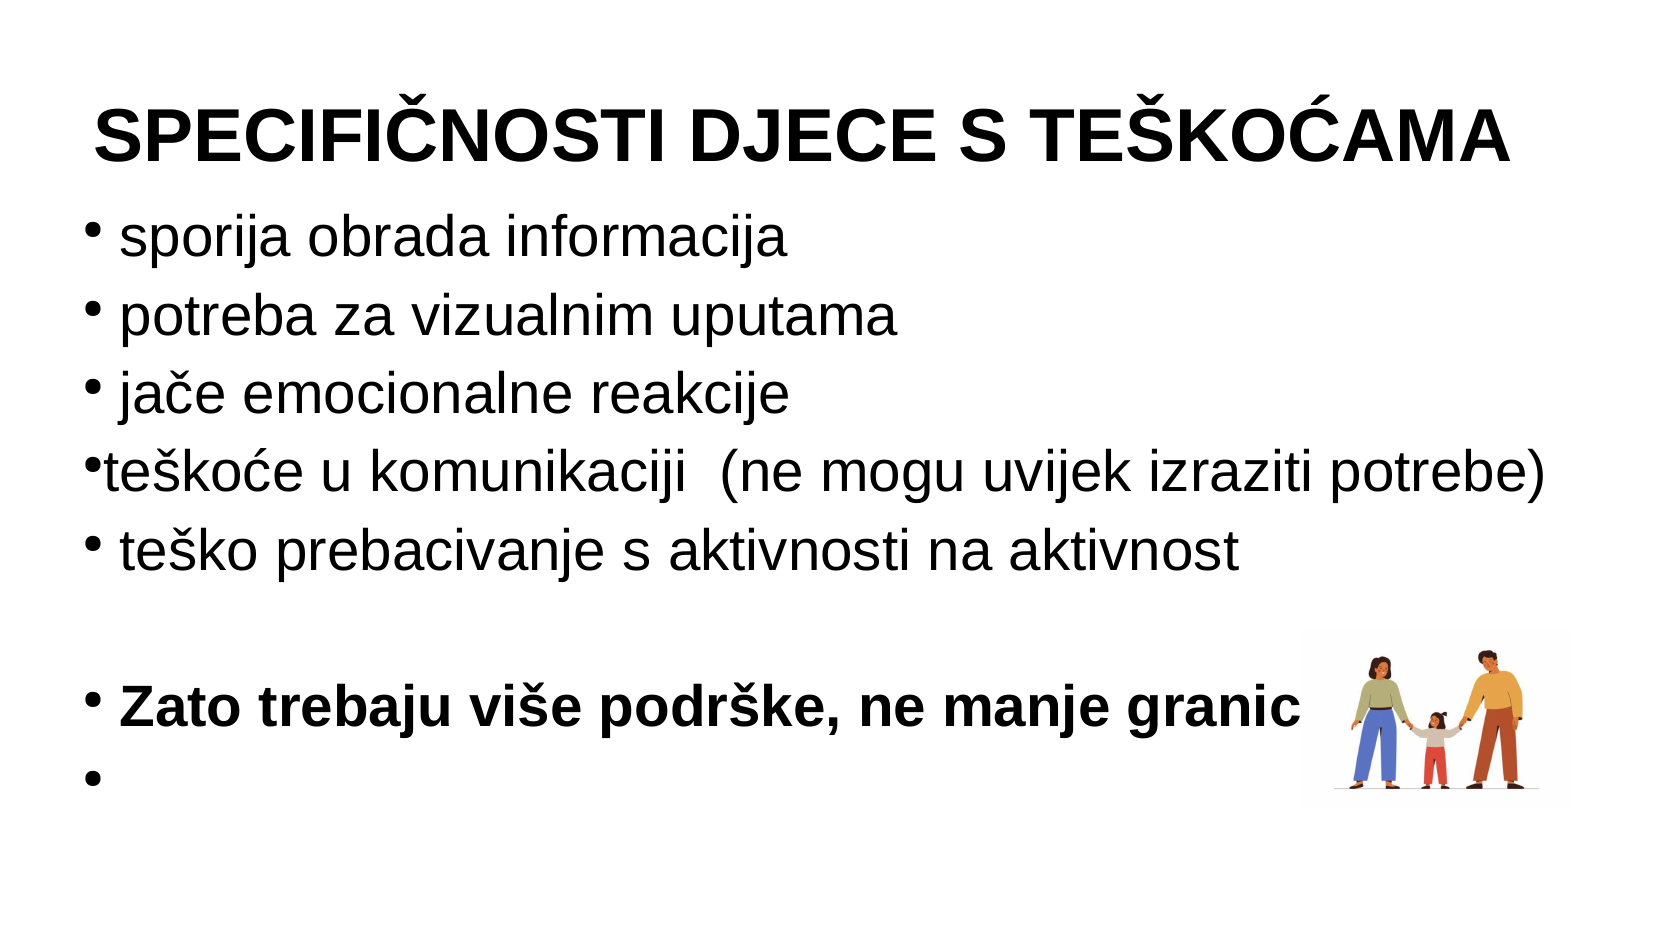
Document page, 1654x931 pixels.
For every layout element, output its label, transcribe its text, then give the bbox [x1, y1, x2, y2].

title SPECIFIČNOSTI DJECE S TEŠKOĆAMA [59, 86, 1548, 242]
list sporija obrada informacija potreba za vizualnim uputama jače emocionalne reakcije teškoće u komunikaciji (ne mogu uvijek izraziti potrebe) teško prebacivanje s aktivnosti na aktivnost Zato trebaju više podrške, ne manje granica! [82, 217, 1571, 758]
picture [1302, 629, 1571, 808]
